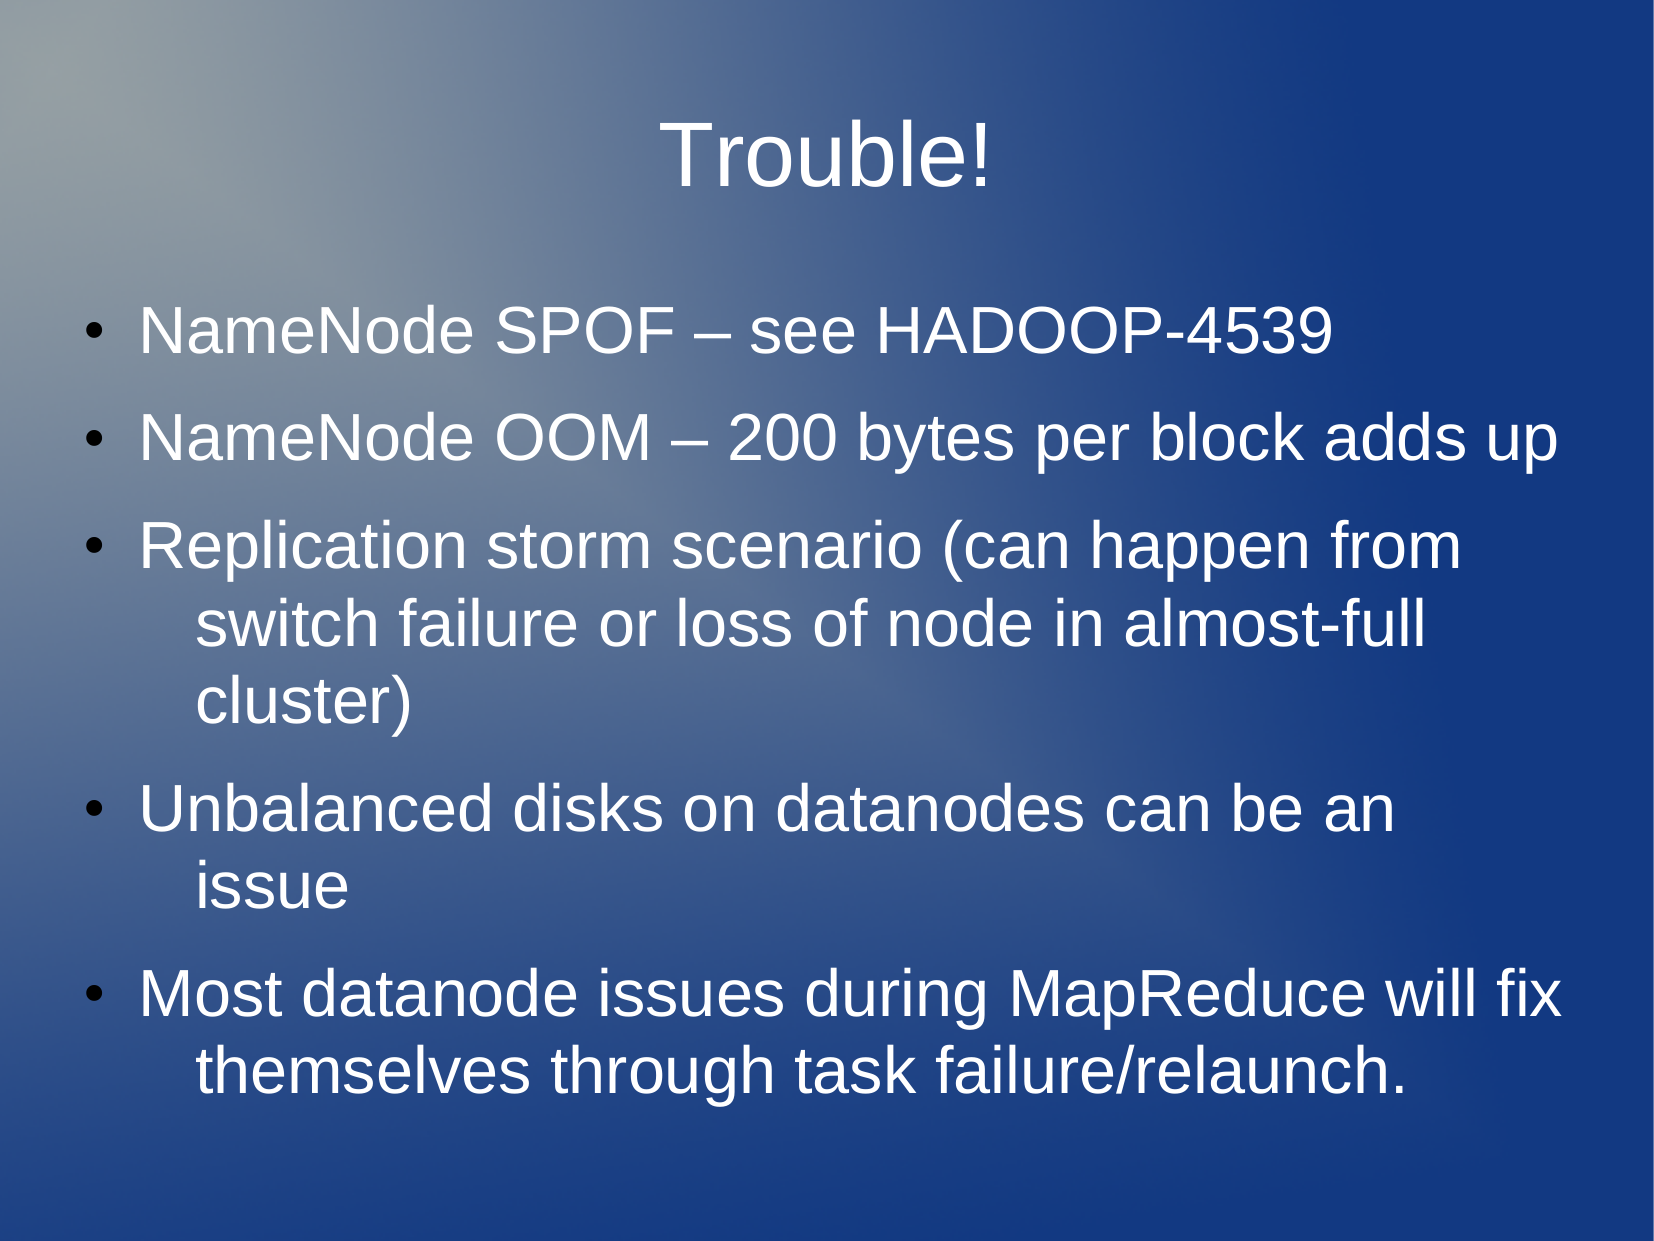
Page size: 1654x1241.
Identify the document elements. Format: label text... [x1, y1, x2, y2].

list NameNode SPOF – see HADOOP-4539 NameNode OOM – 200 bytes per block adds up Replication storm scenario (can happen from switch failure or loss of node in almost-full cluster) Unbalanced disks on datanodes can be an issue Most datanode issues during MapReduce will fix themselves through task failure/relaunch. [82, 290, 1571, 1109]
picture [0, 0, 1654, 1241]
title Trouble! [82, 49, 1571, 257]
